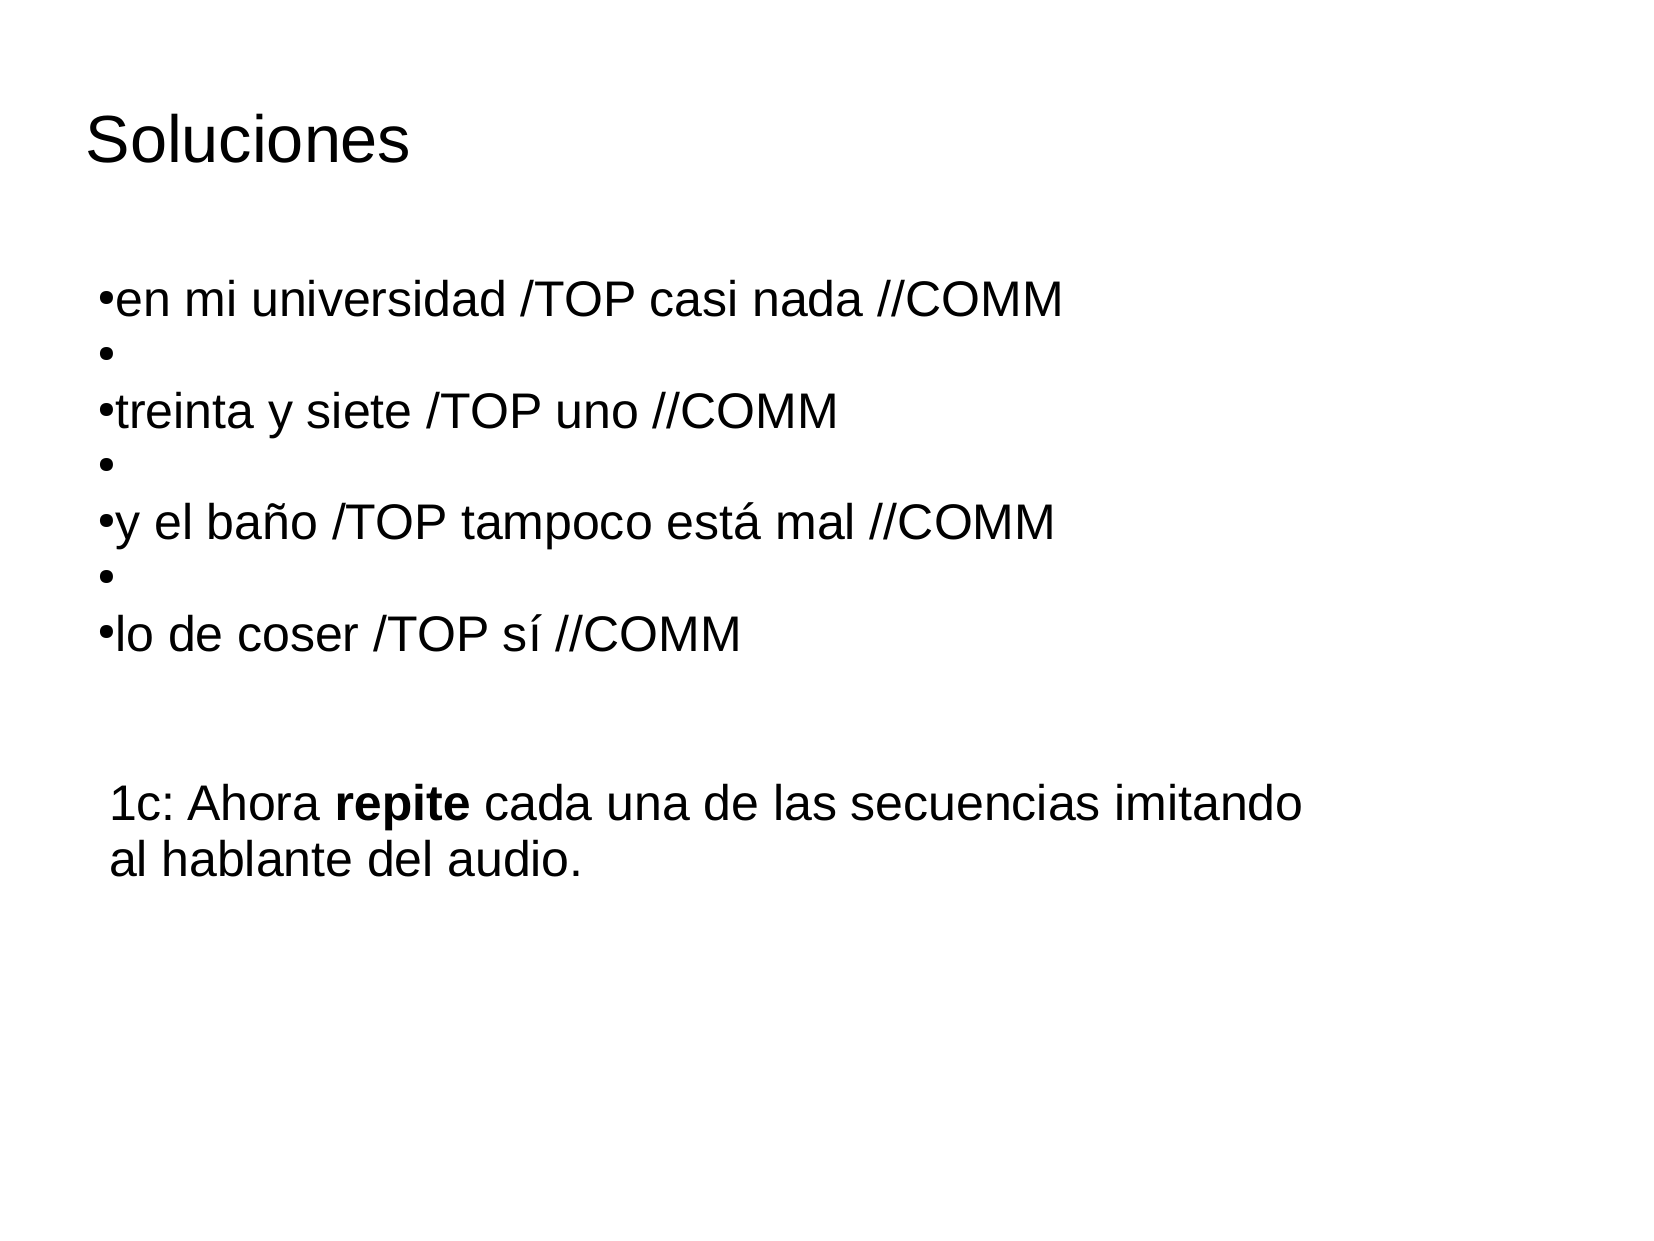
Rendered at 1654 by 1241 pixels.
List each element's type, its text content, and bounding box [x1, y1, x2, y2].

text_box en mi universidad /TOP casi nada //COMM treinta y siete /TOP uno //COMM y el baño /TOP tampoco está mal //COMM lo de coser /TOP sí //COMM [82, 263, 1441, 670]
text_box 1c: Ahora repite cada una de las secuencias imitando al hablante del audio. [94, 767, 1346, 899]
text_box Soluciones [70, 94, 1276, 301]
